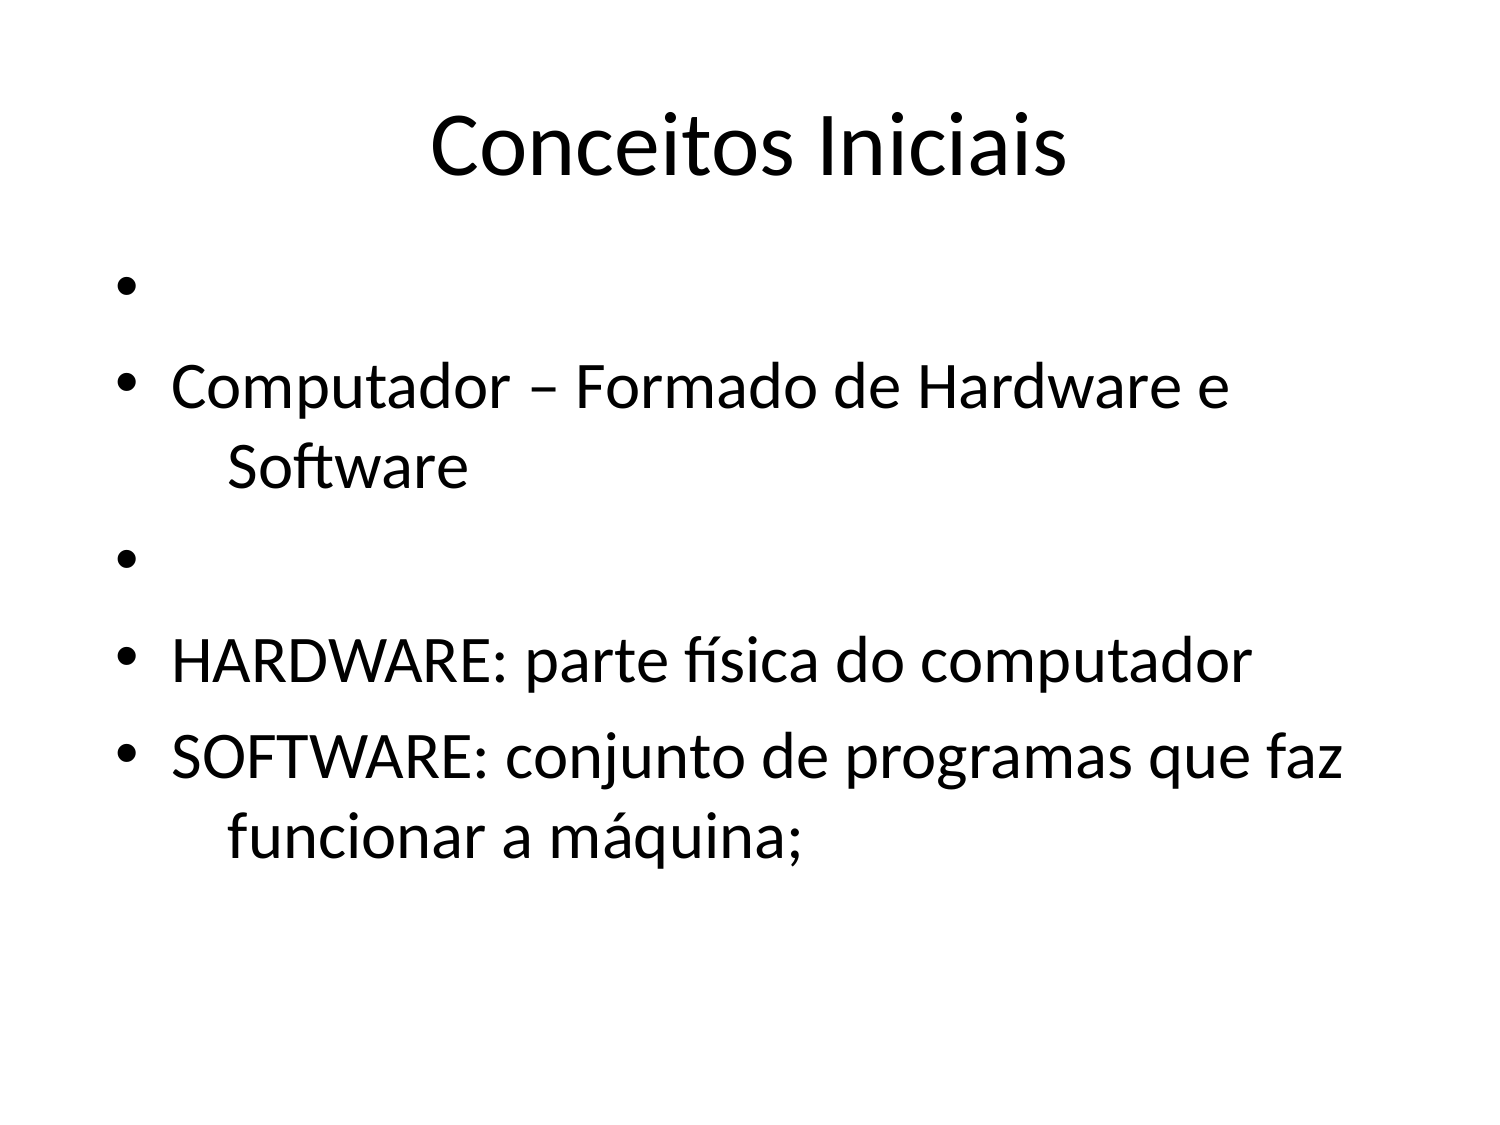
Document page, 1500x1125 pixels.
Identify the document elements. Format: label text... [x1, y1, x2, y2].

title Conceitos Iniciais [75, 45, 1426, 233]
list Computador – Formado de Hardware e Software HARDWARE: parte física do computador SOFTWARE: conjunto de programas que faz funcionar a máquina; [100, 237, 1426, 988]
